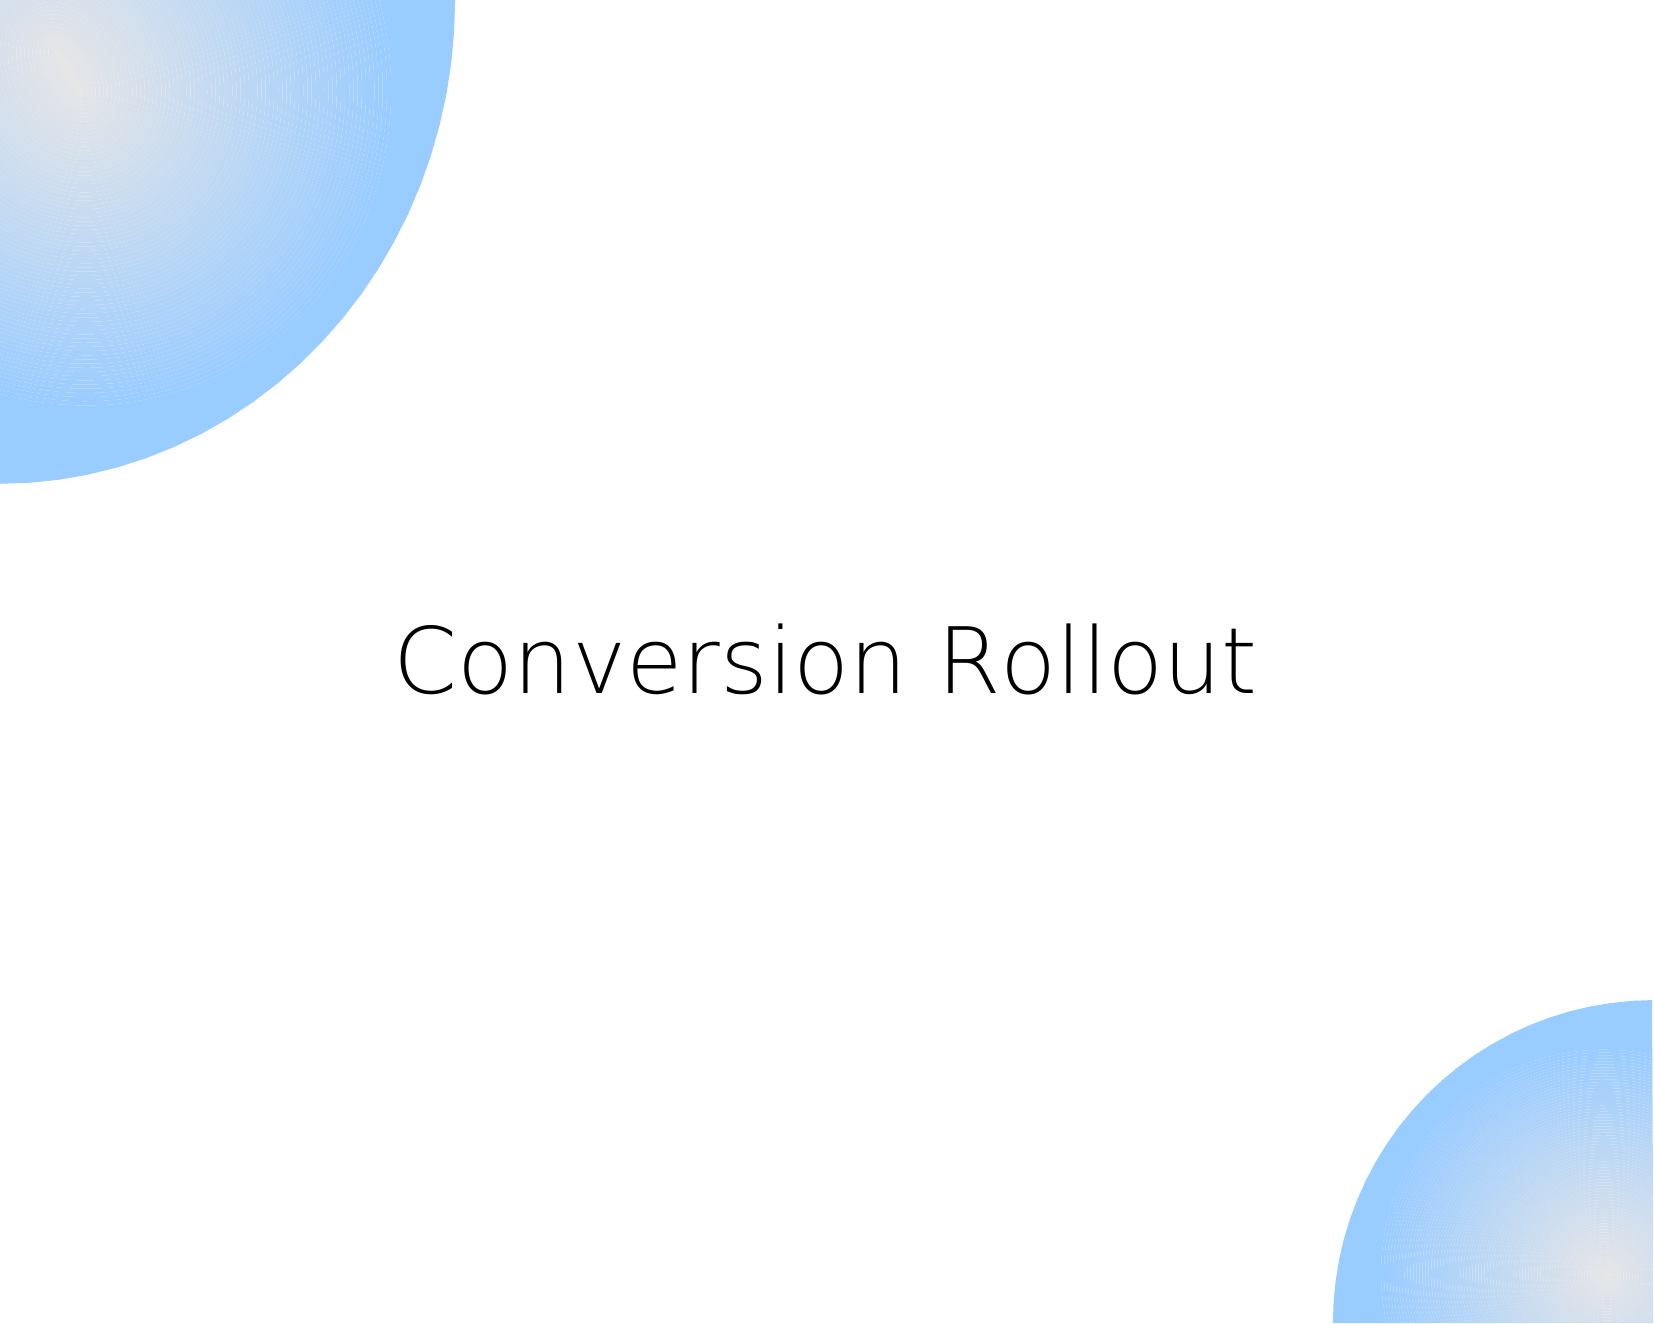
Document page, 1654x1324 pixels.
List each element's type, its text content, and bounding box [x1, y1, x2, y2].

subtitle Conversion Rollout [82, 149, 1571, 1174]
